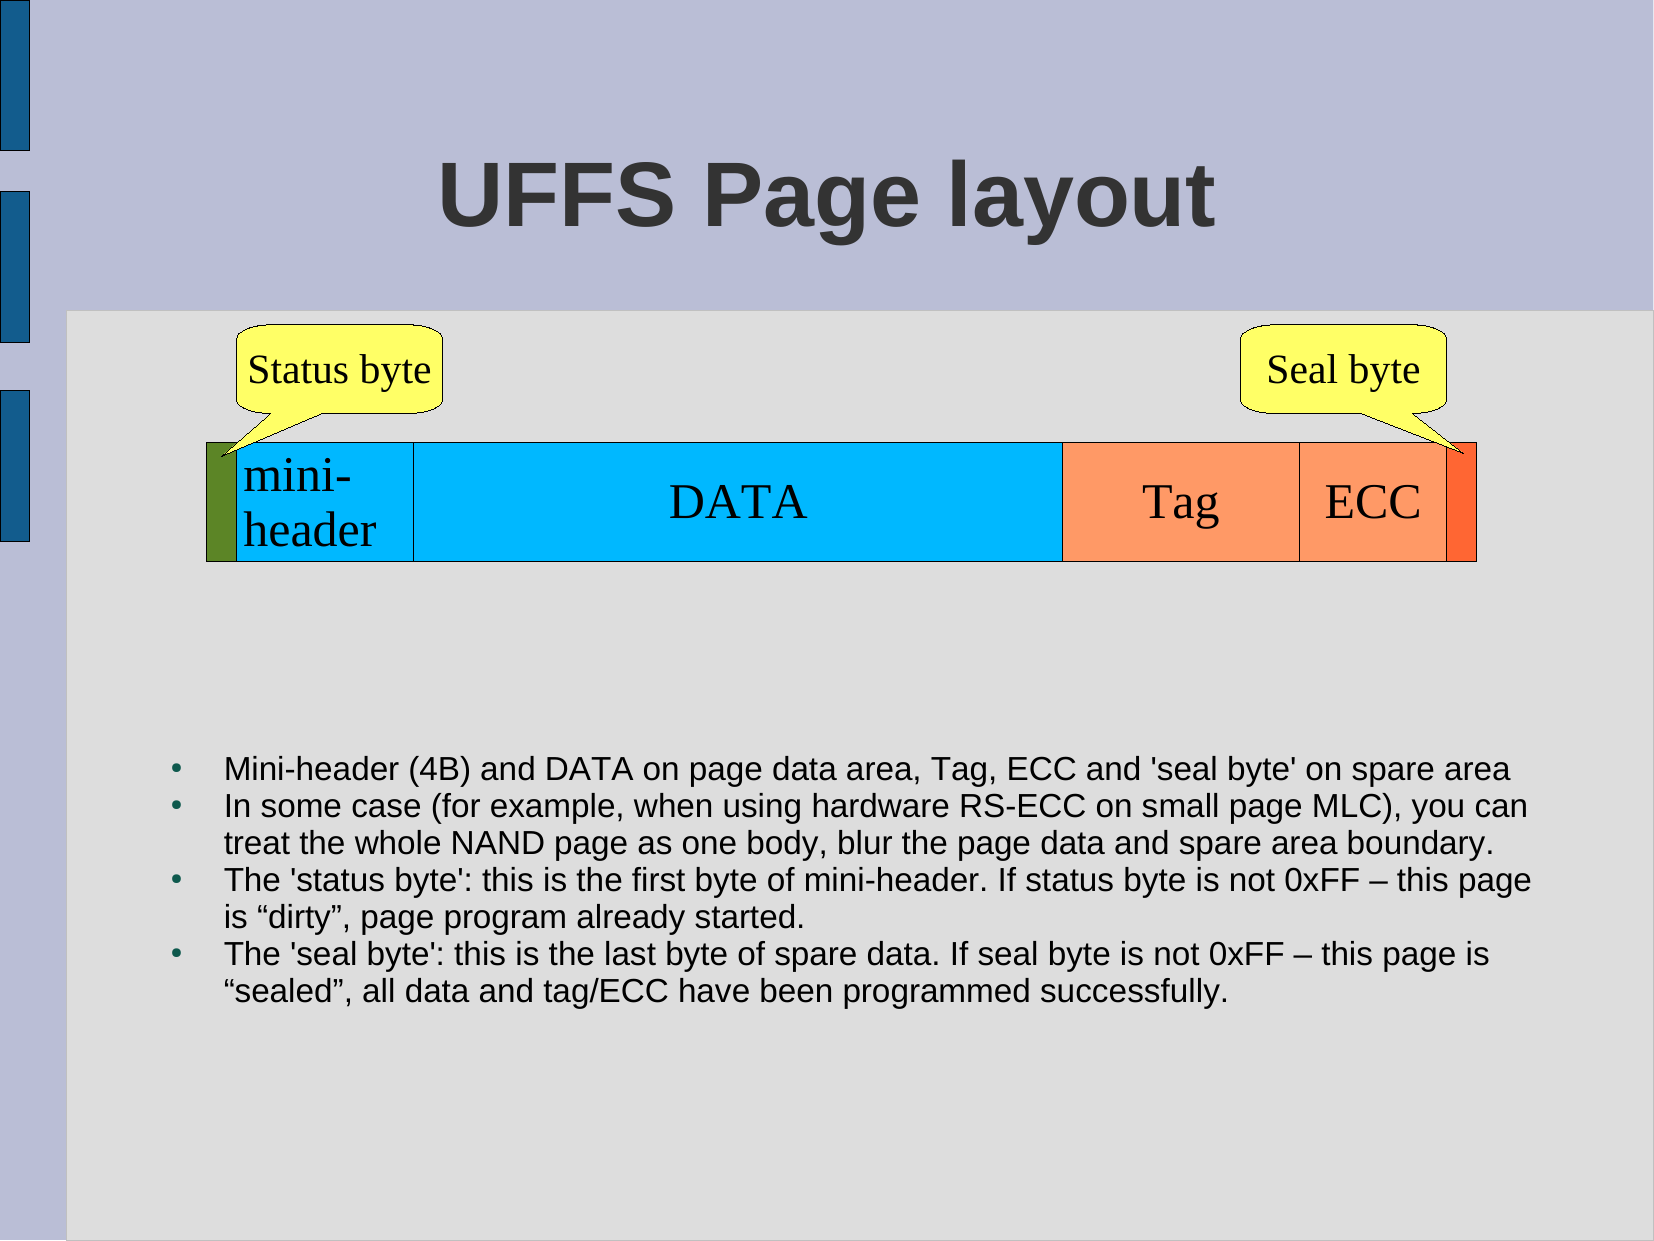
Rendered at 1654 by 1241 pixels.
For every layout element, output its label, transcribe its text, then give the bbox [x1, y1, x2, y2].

text_box [1446, 442, 1477, 562]
text_box ECC [1299, 442, 1446, 562]
list Mini-header (4B) and DATA on page data area, Tag, ECC and 'seal byte' on spare area In some case (for example, when using hardware RS-ECC on small page MLC), you can treat the whole NAND page as one body, blur the page data and spare area boundary. The 'status byte': this is the first byte of mini-header. If status byte is not 0xFF – this page is “dirty”, page program already started. The 'seal byte': this is the last byte of spare data. If seal byte is not 0xFF – this page is “sealed”, all data and tag/ECC have been programmed successfully. [152, 750, 1565, 1011]
title UFFS Page layout [121, 91, 1534, 299]
text_box mini- header [237, 442, 413, 562]
text_box Tag [1062, 442, 1299, 562]
text_box Status byte [221, 324, 443, 457]
text_box [206, 442, 237, 562]
text_box Seal byte [1240, 324, 1464, 454]
text_box DATA [413, 442, 1062, 562]
